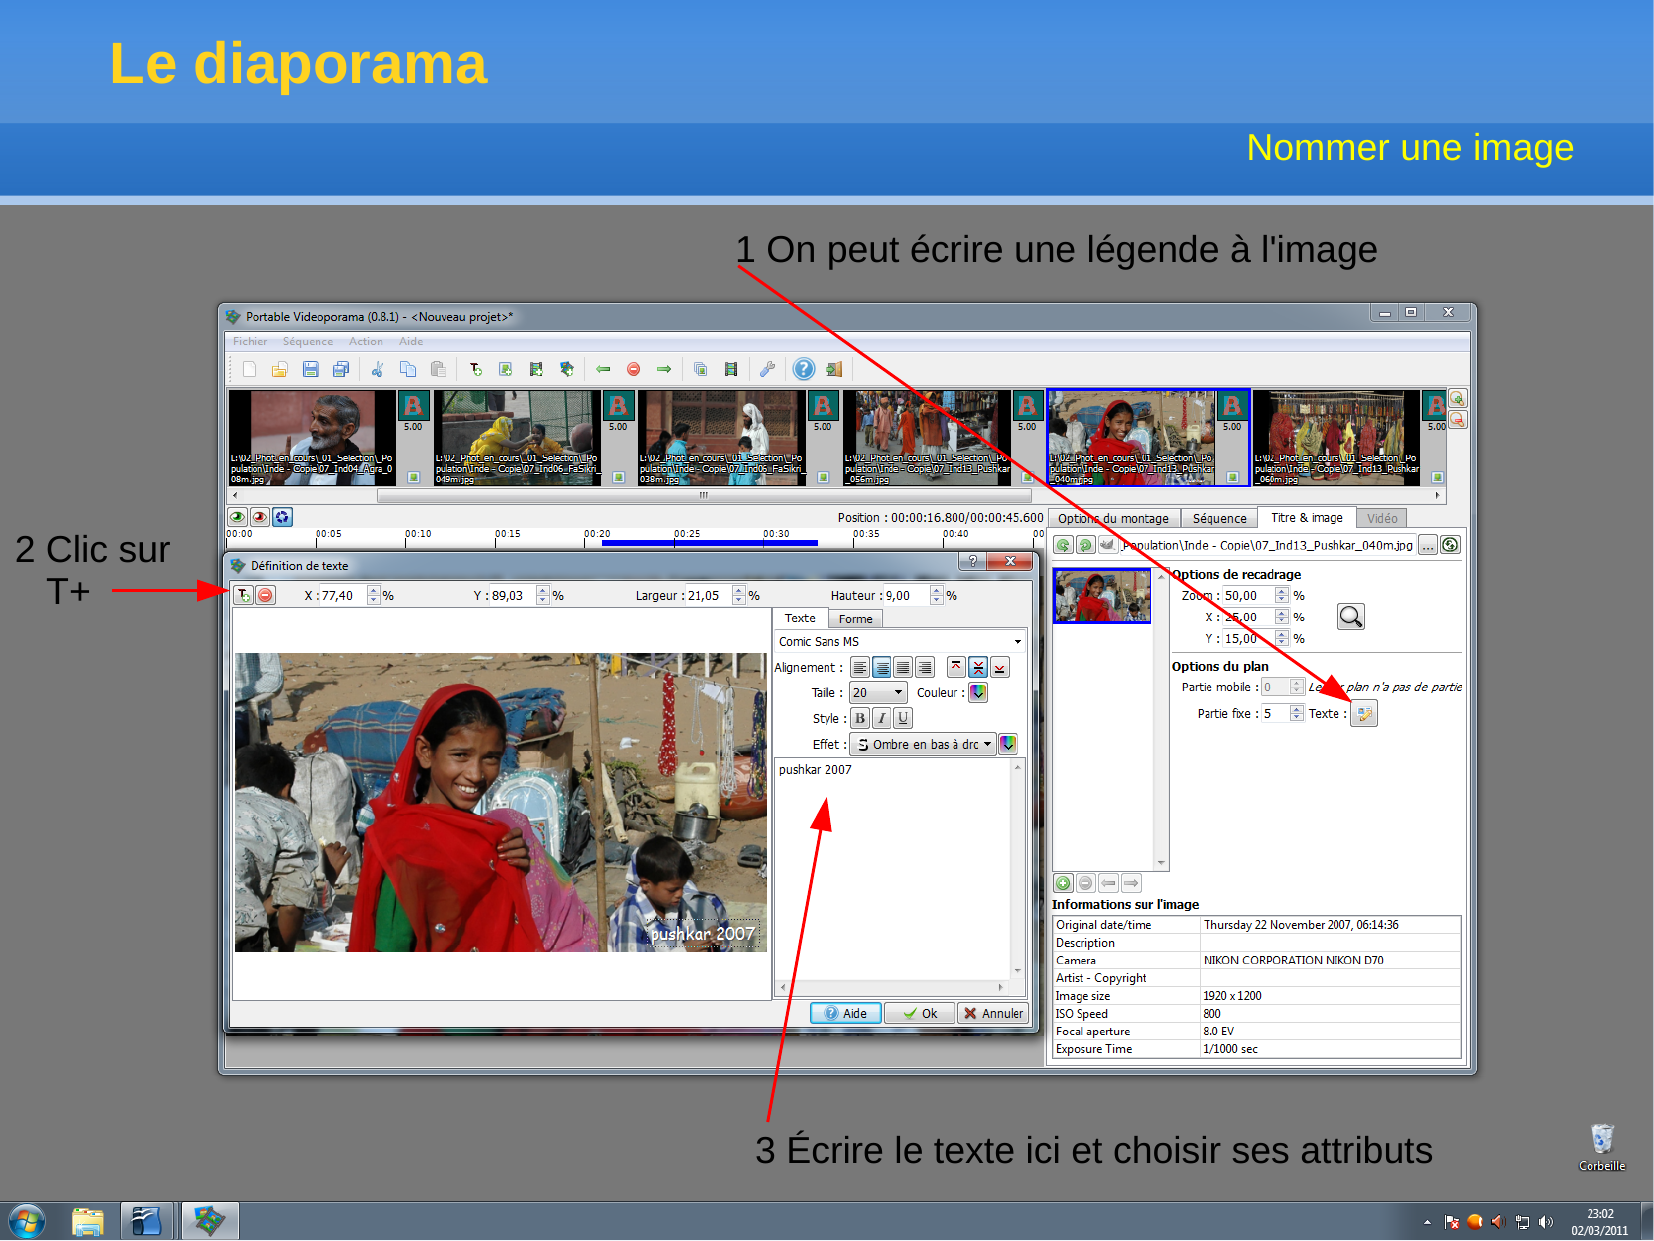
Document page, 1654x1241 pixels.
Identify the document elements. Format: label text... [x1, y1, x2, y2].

text_box 1 On peut écrire une légende à l'image [720, 220, 1394, 278]
text_box 3 Écrire le texte ici et choisir ses attributs [740, 1122, 1449, 1179]
picture [0, 0, 1654, 1240]
text_box Nommer une image [1210, 77, 1654, 176]
text_box 2 Clic sur T+ [0, 521, 226, 621]
text_box Le diaporama [5, 17, 609, 107]
